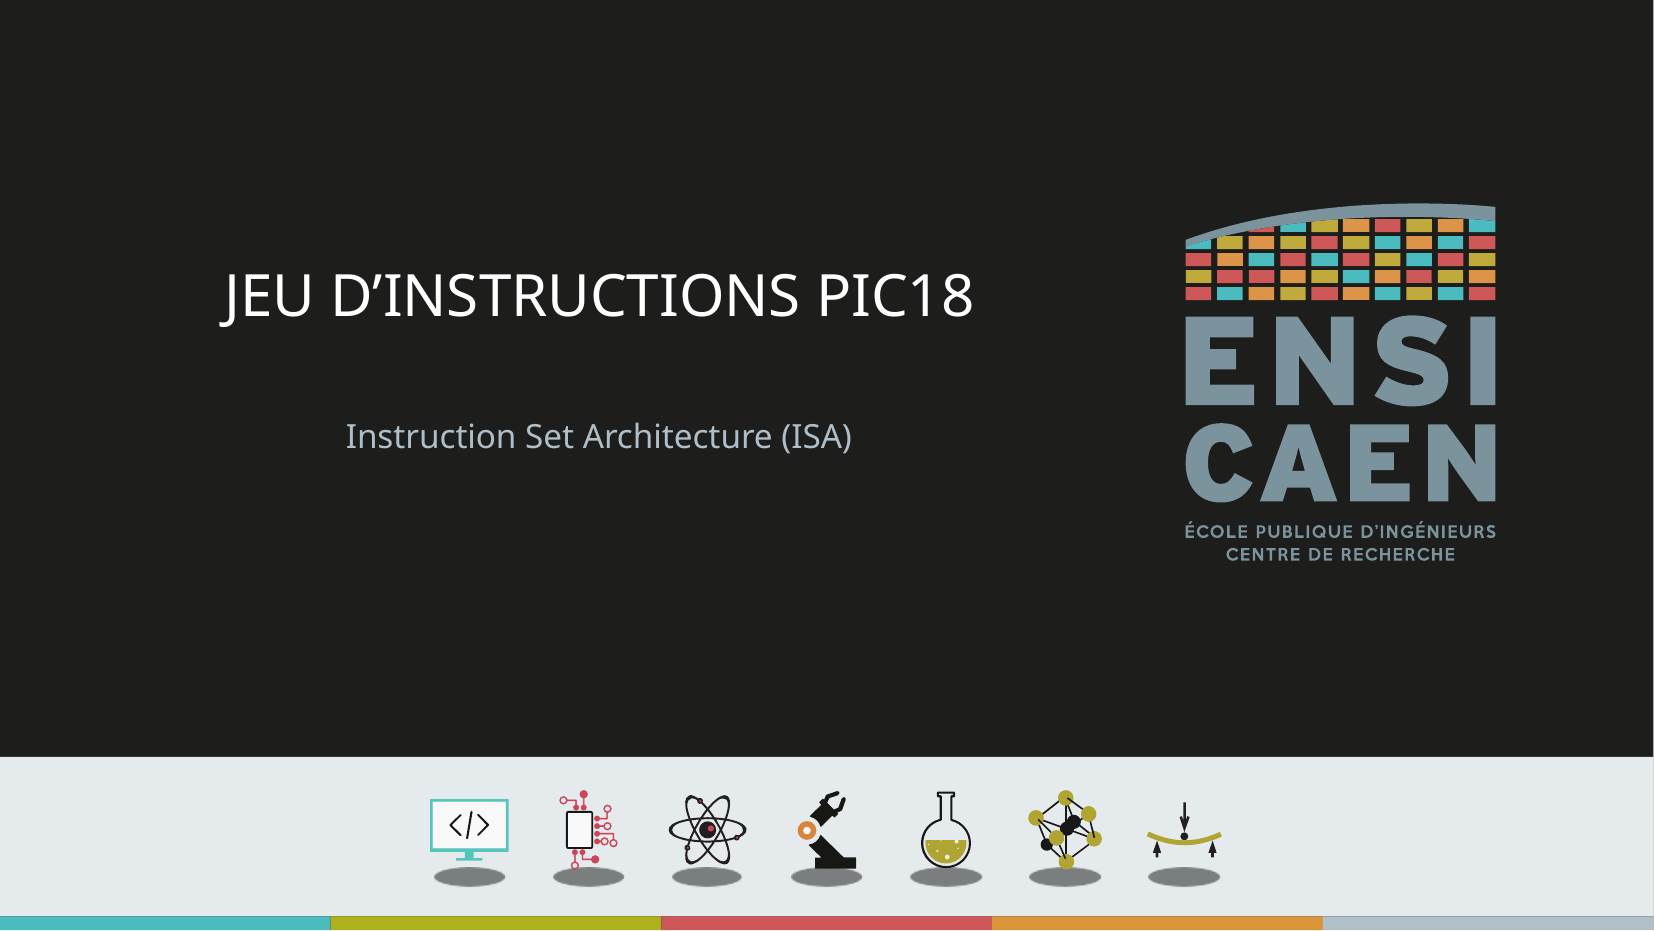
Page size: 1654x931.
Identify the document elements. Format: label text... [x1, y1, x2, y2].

list Instruction Set Architecture (ISA) [82, 413, 1117, 758]
title Jeu d’instructions PIC18 [82, 192, 1117, 384]
